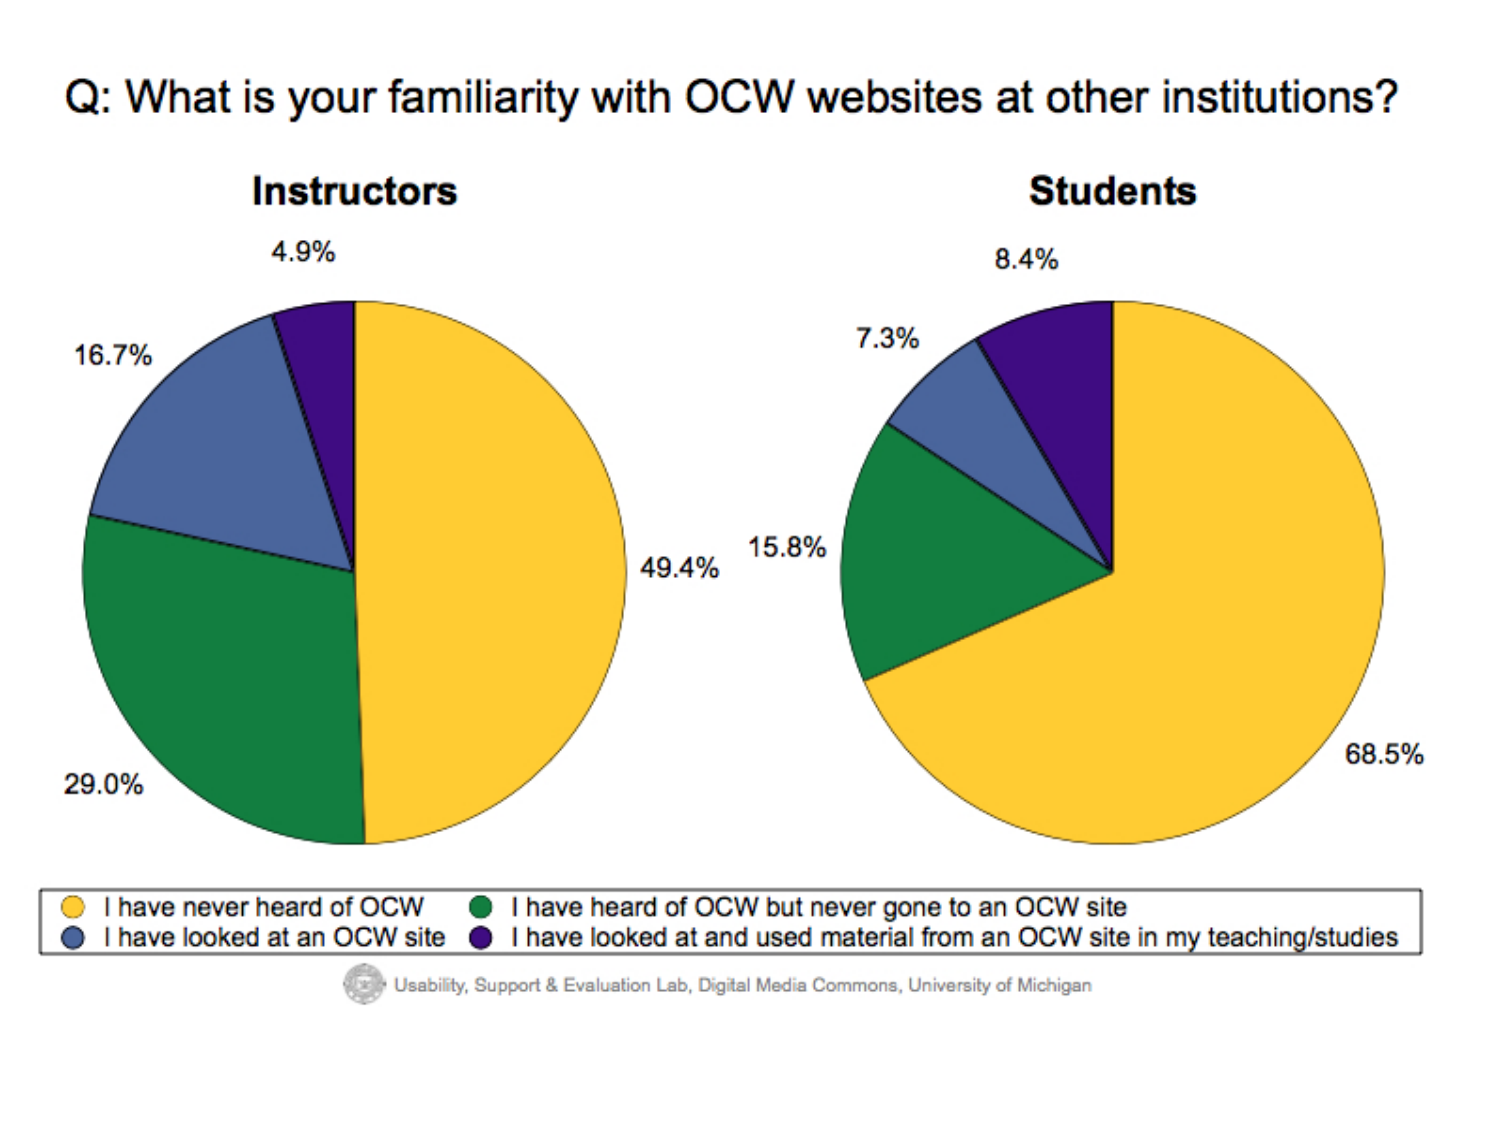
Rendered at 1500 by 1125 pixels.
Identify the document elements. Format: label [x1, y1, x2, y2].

picture [20, 49, 1480, 1007]
